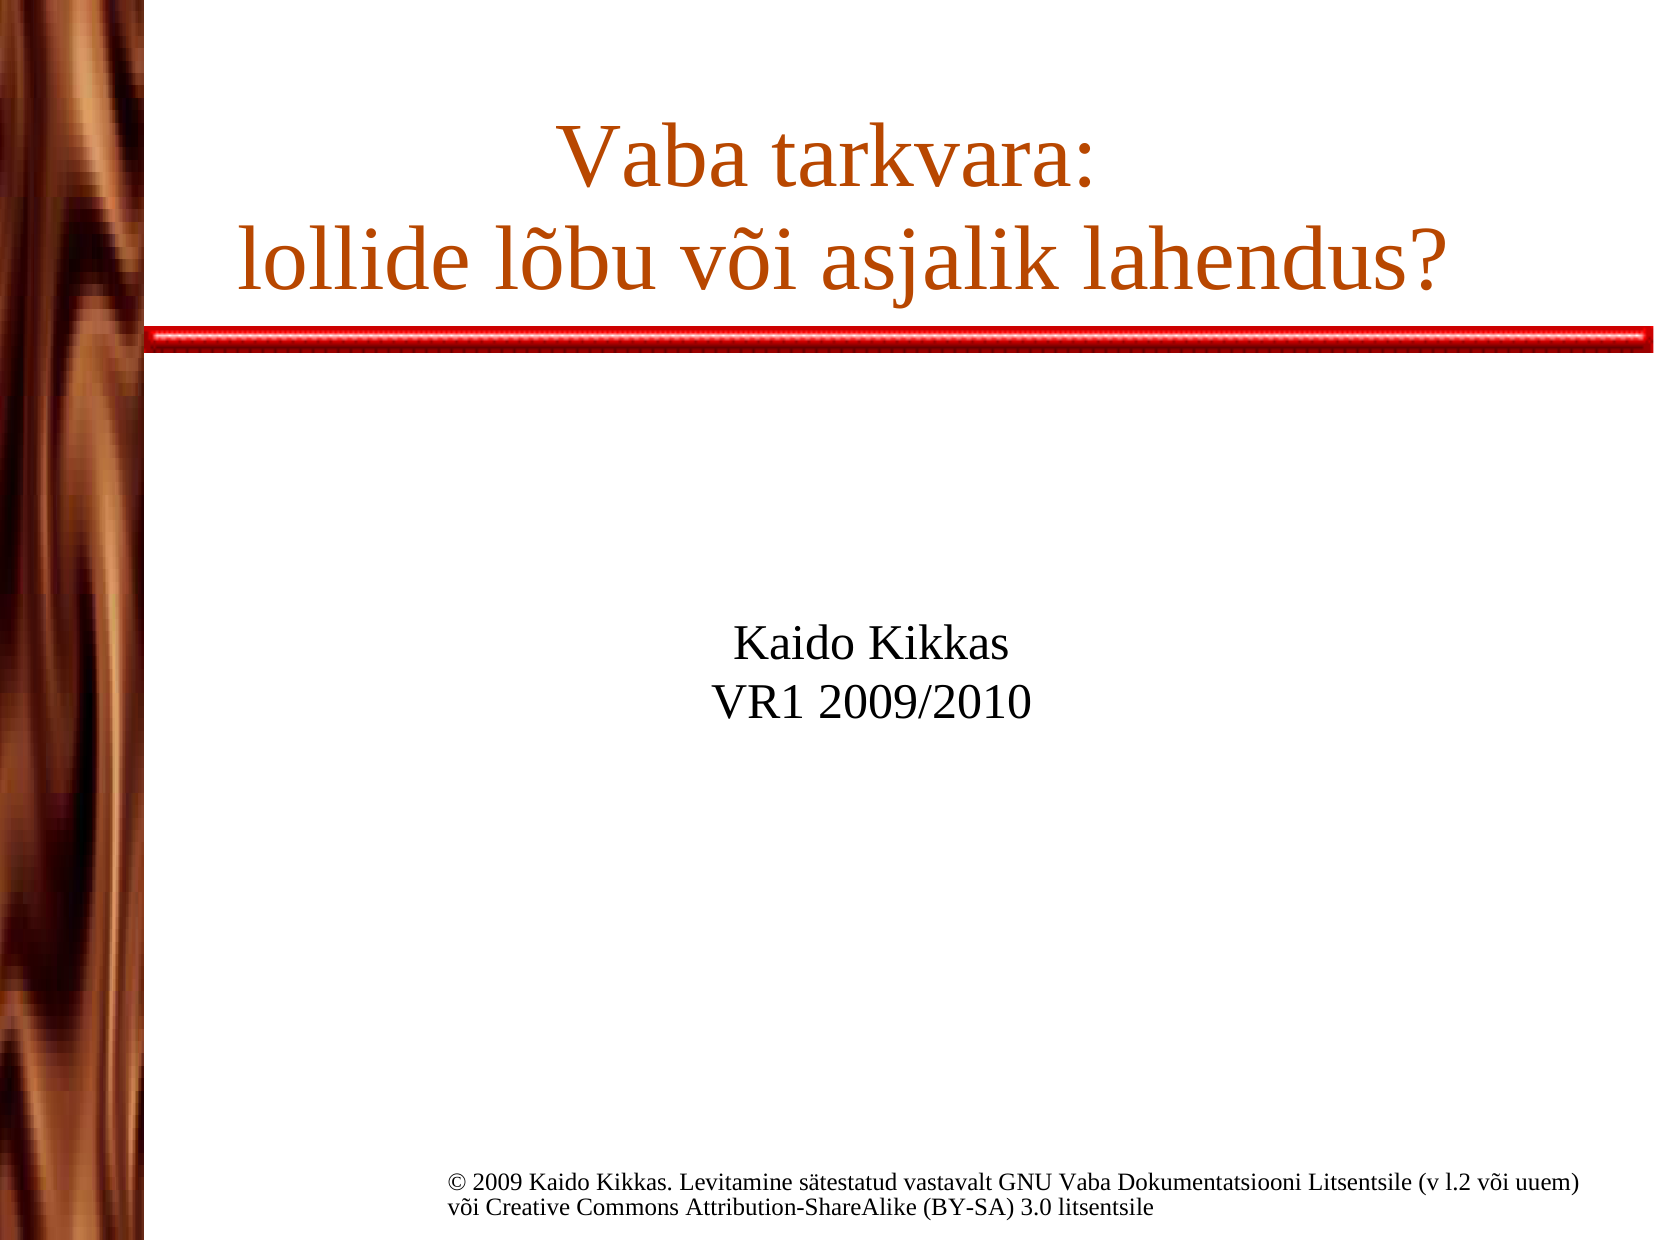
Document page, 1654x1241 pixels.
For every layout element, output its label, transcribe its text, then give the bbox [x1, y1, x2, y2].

picture [0, 0, 1654, 1240]
text_box © 2009 Kaido Kikkas. Levitamine sätestatud vastavalt GNU Vaba Dokumentatsiooni Litsentsile (v l.2 või uuem) või Creative Commons Attribution-ShareAlike (BY-SA) 3.0 litsentsile‏ [447, 1169, 1598, 1198]
text_box Kaido Kikkas VR1 2009/2010 [388, 610, 1356, 726]
title Vaba tarkvara: lollide lõbu või asjalik lahendus? [121, 99, 1534, 314]
